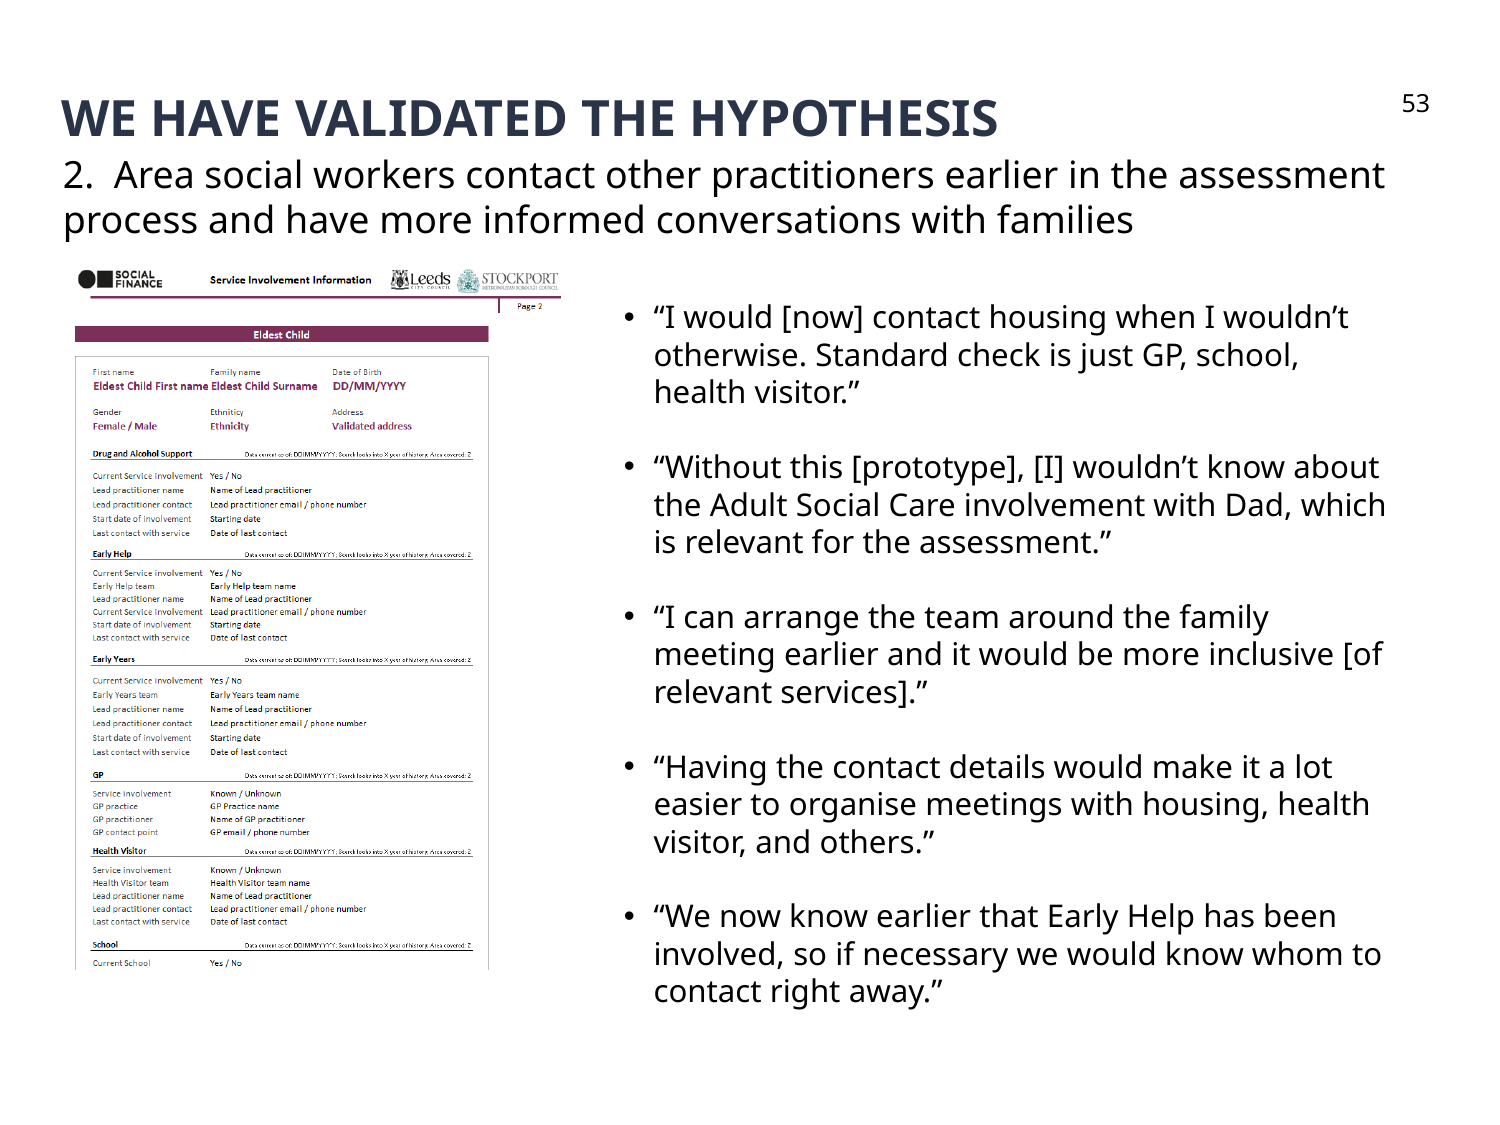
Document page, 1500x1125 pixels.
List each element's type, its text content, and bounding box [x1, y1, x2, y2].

text_box “I would [now] contact housing when I wouldn’t otherwise. Standard check is just GP, school, health visitor.” “Without this [prototype], [I] wouldn’t know about the Adult Social Care involvement with Dad, which is relevant for the assessment.” “I can arrange the team around the family meeting earlier and it would be more inclusive [of relevant services].” “Having the contact details would make it a lot easier to organise meetings with housing, health visitor, and others.” “We now know earlier that Early Help has been involved, so if necessary we would know whom to contact right away.” [608, 290, 1405, 949]
text_box 2. Area social workers contact other practitioners earlier in the assessment process and have more informed conversations with families [47, 136, 1439, 256]
picture [58, 263, 572, 970]
slide_number <number> [1388, 87, 1431, 136]
text_box WE HAVE VALIDATED THE HYPOTHESIS [61, 85, 1500, 256]
